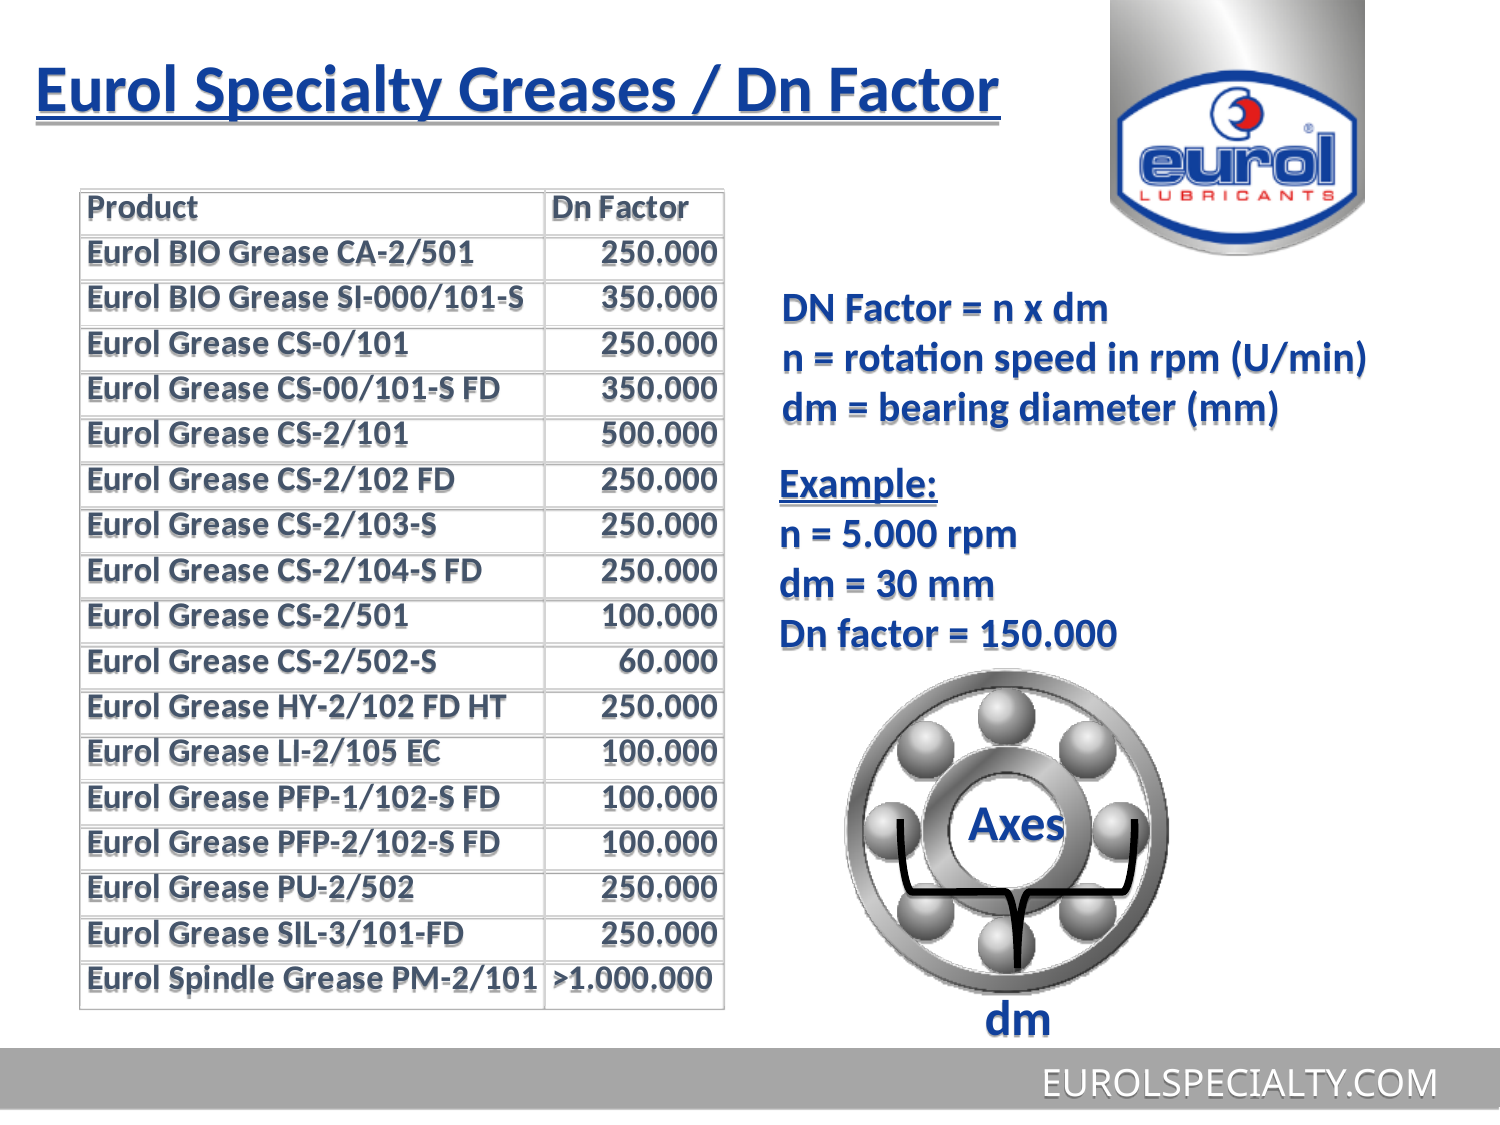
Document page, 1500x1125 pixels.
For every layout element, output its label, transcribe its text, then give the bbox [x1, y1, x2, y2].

text_box Axes [953, 782, 1156, 859]
chart [79, 188, 727, 1008]
text_box DN Factor = n x dm n = rotation speed in rpm (U/min) dm = bearing diameter (mm) [766, 272, 1390, 440]
text_box Eurol Specialty Greases / Dn Factor [21, 37, 1084, 133]
text_box dm [969, 978, 1109, 1054]
picture [826, 650, 1188, 1012]
text_box Example: n = 5.000 rpm dm = 30 mm Dn factor = 150.000 [764, 448, 1145, 666]
